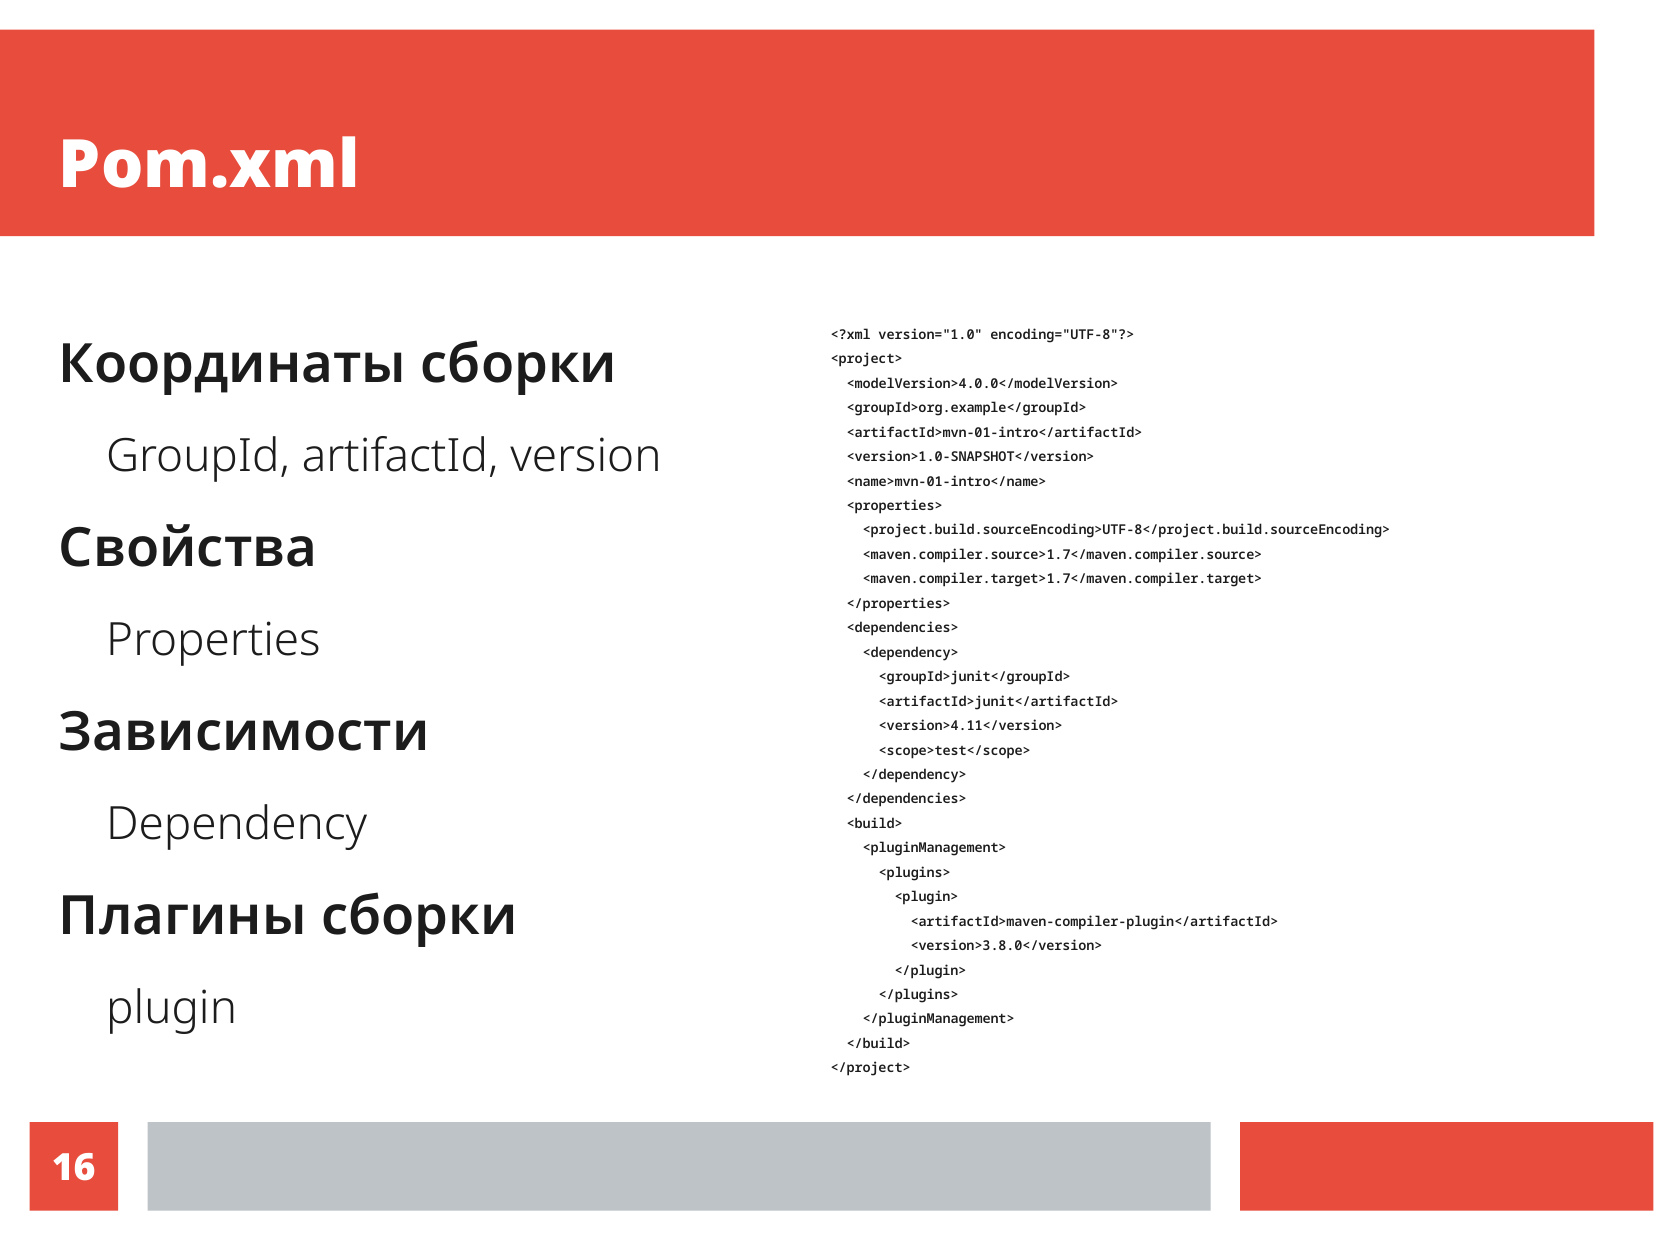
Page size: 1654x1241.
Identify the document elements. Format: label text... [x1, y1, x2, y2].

list <?xml version="1.0" encoding="UTF-8"?> <project> <modelVersion>4.0.0</modelVersion> <groupId>org.example</groupId> <artifactId>mvn-01-intro</artifactId> <version>1.0-SNAPSHOT</version> <name>mvn-01-intro</name> <properties> <project.build.sourceEncoding>UTF-8</project.build.sourceEncoding> <maven.compiler.source>1.7</maven.compiler.source> <maven.compiler.target>1.7</maven.compiler.target> </properties> <dependencies> <dependency> <groupId>junit</groupId> <artifactId>junit</artifactId> <version>4.11</version> <scope>test</scope> </dependency> </dependencies> <build> <pluginManagement> <plugins> <plugin> <artifactId>maven-compiler-plugin</artifactId> <version>3.8.0</version> </plugin> </plugins> </pluginManagement> </build> </project> [830, 324, 1566, 1093]
title Pom.xml [59, 59, 1595, 207]
list Координаты сборки GroupId, artifactId, version Свойства Properties Зависимости Dependency Плагины сборки plugin [59, 324, 794, 1093]
